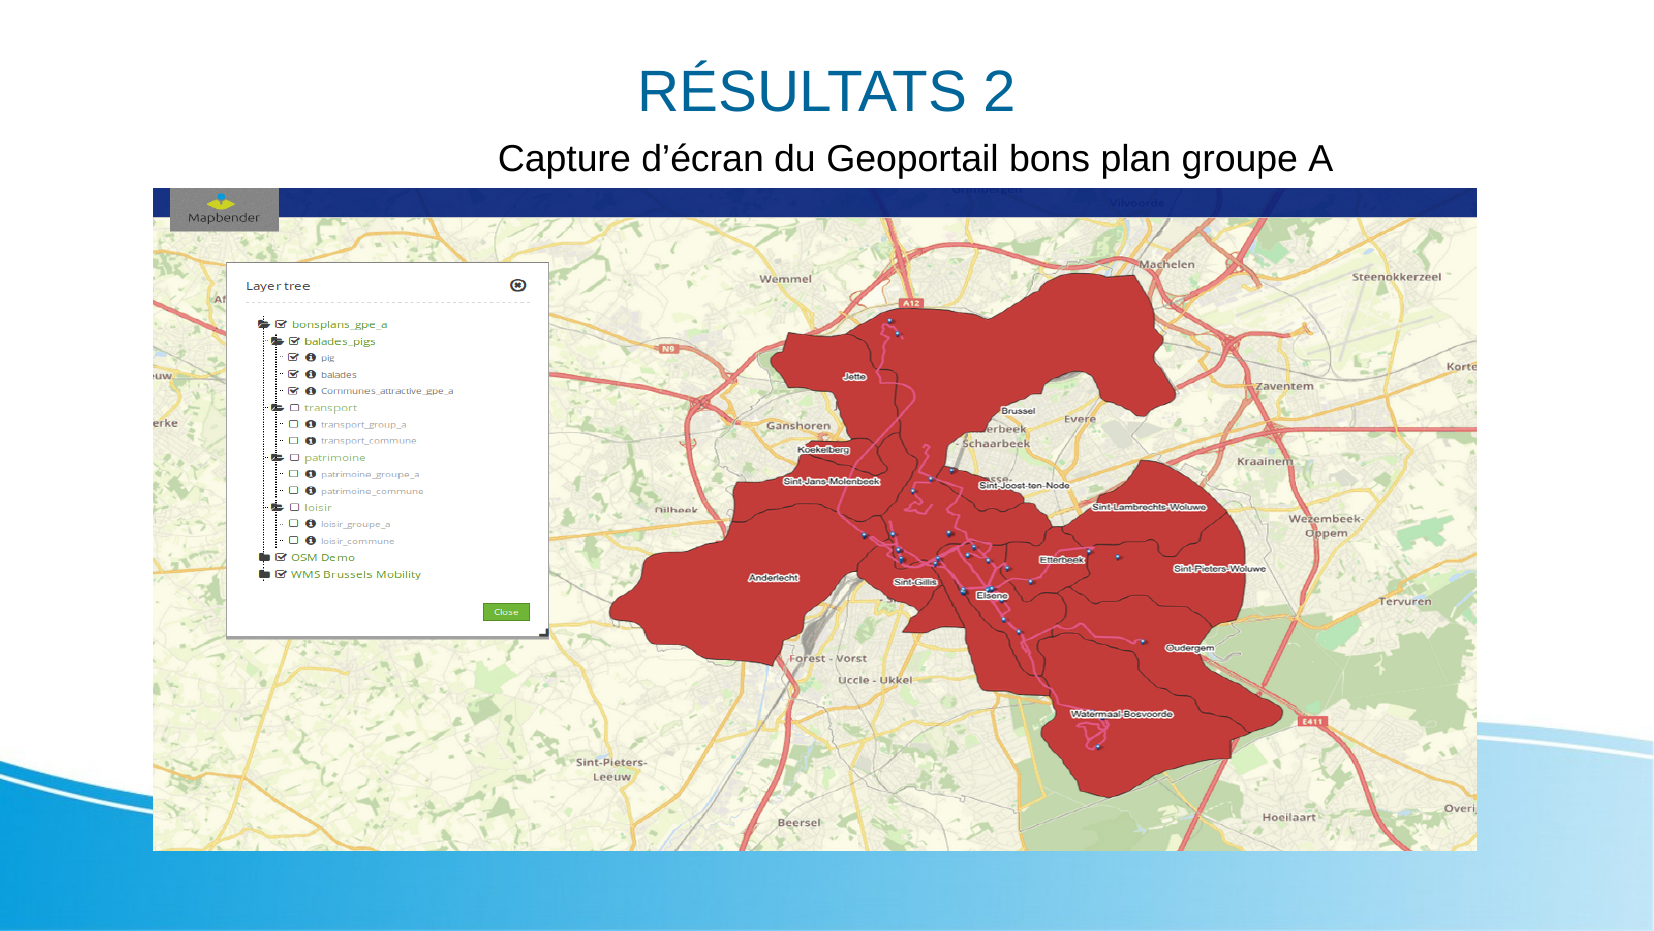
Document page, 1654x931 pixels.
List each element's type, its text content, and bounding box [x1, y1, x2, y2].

text_box Capture d’écran du Geoportail bons plan groupe A [483, 129, 1360, 188]
title RÉSULTATS 2 [82, 52, 1571, 124]
picture [0, 188, 1654, 931]
